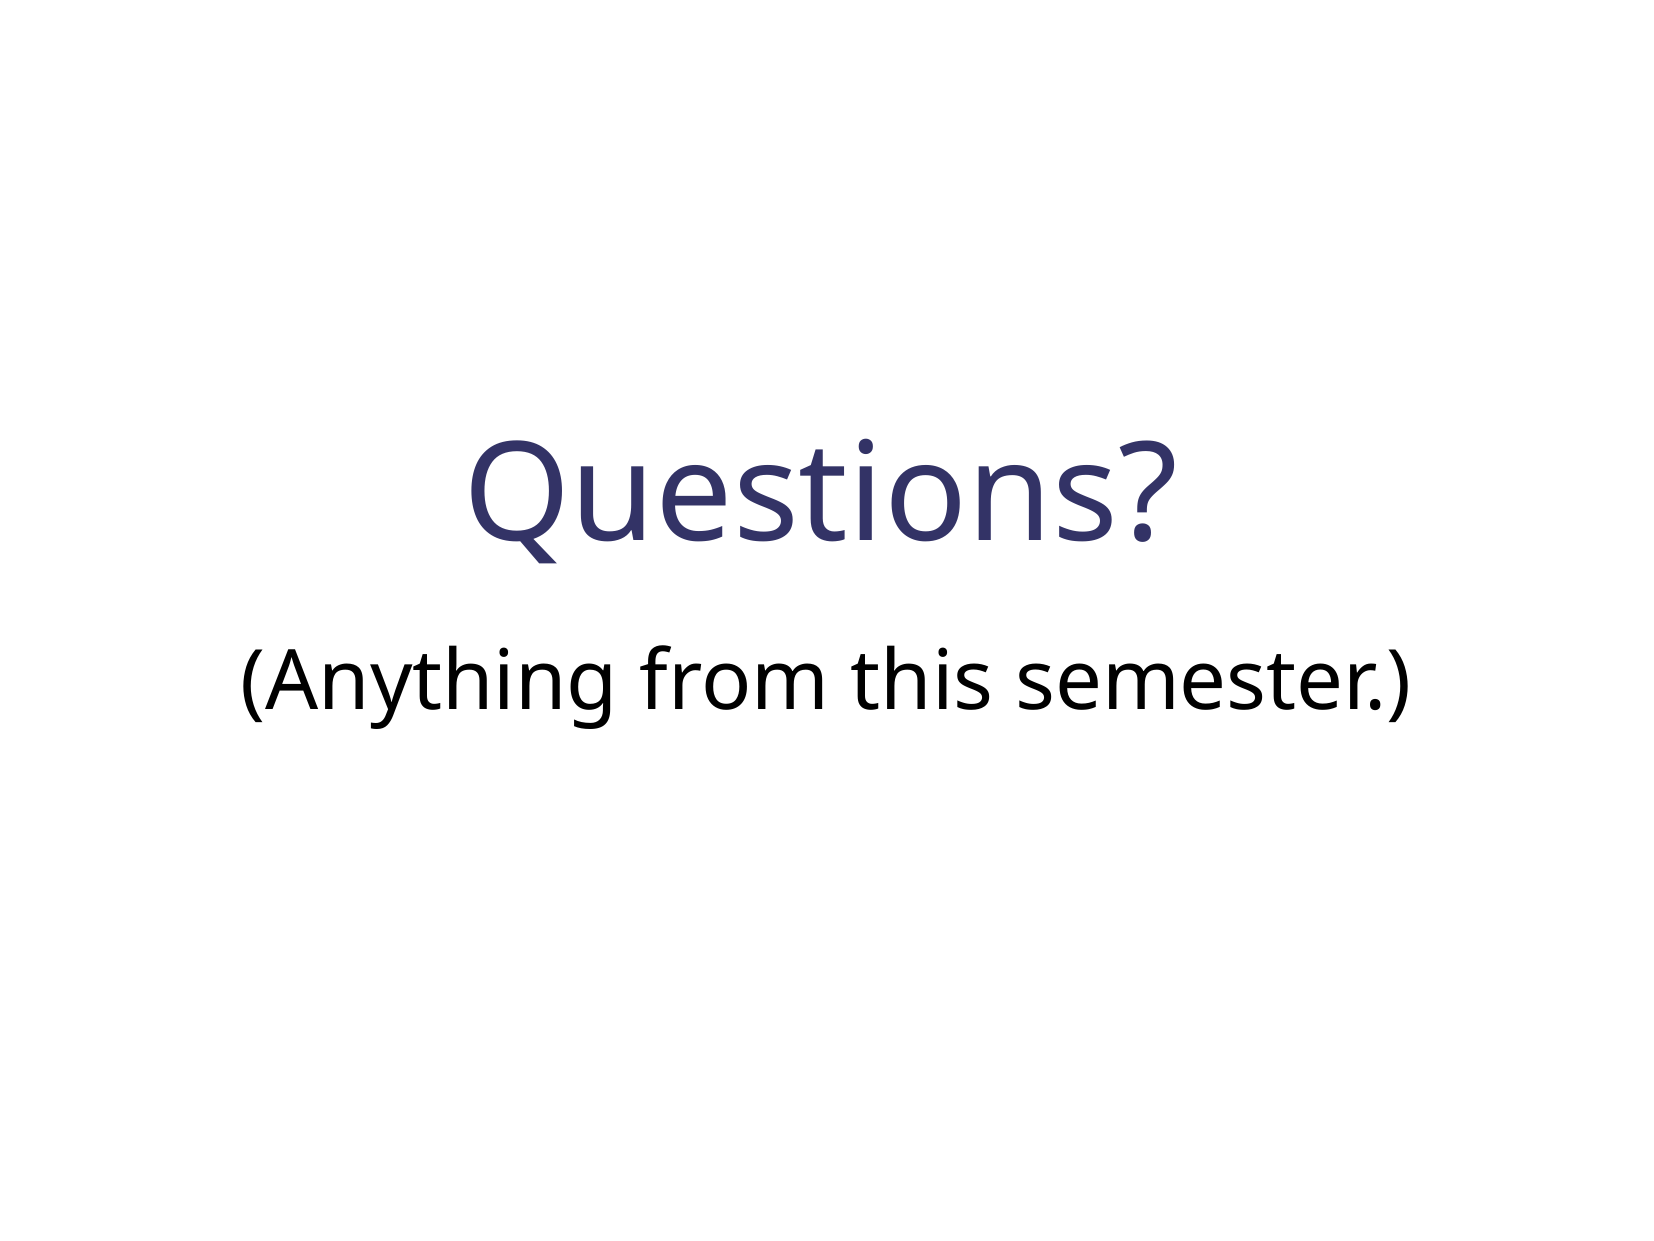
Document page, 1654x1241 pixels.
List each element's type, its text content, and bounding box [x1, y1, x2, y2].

title Questions? [76, 383, 1565, 591]
subtitle (Anything from this semester.) [82, 620, 1571, 1109]
